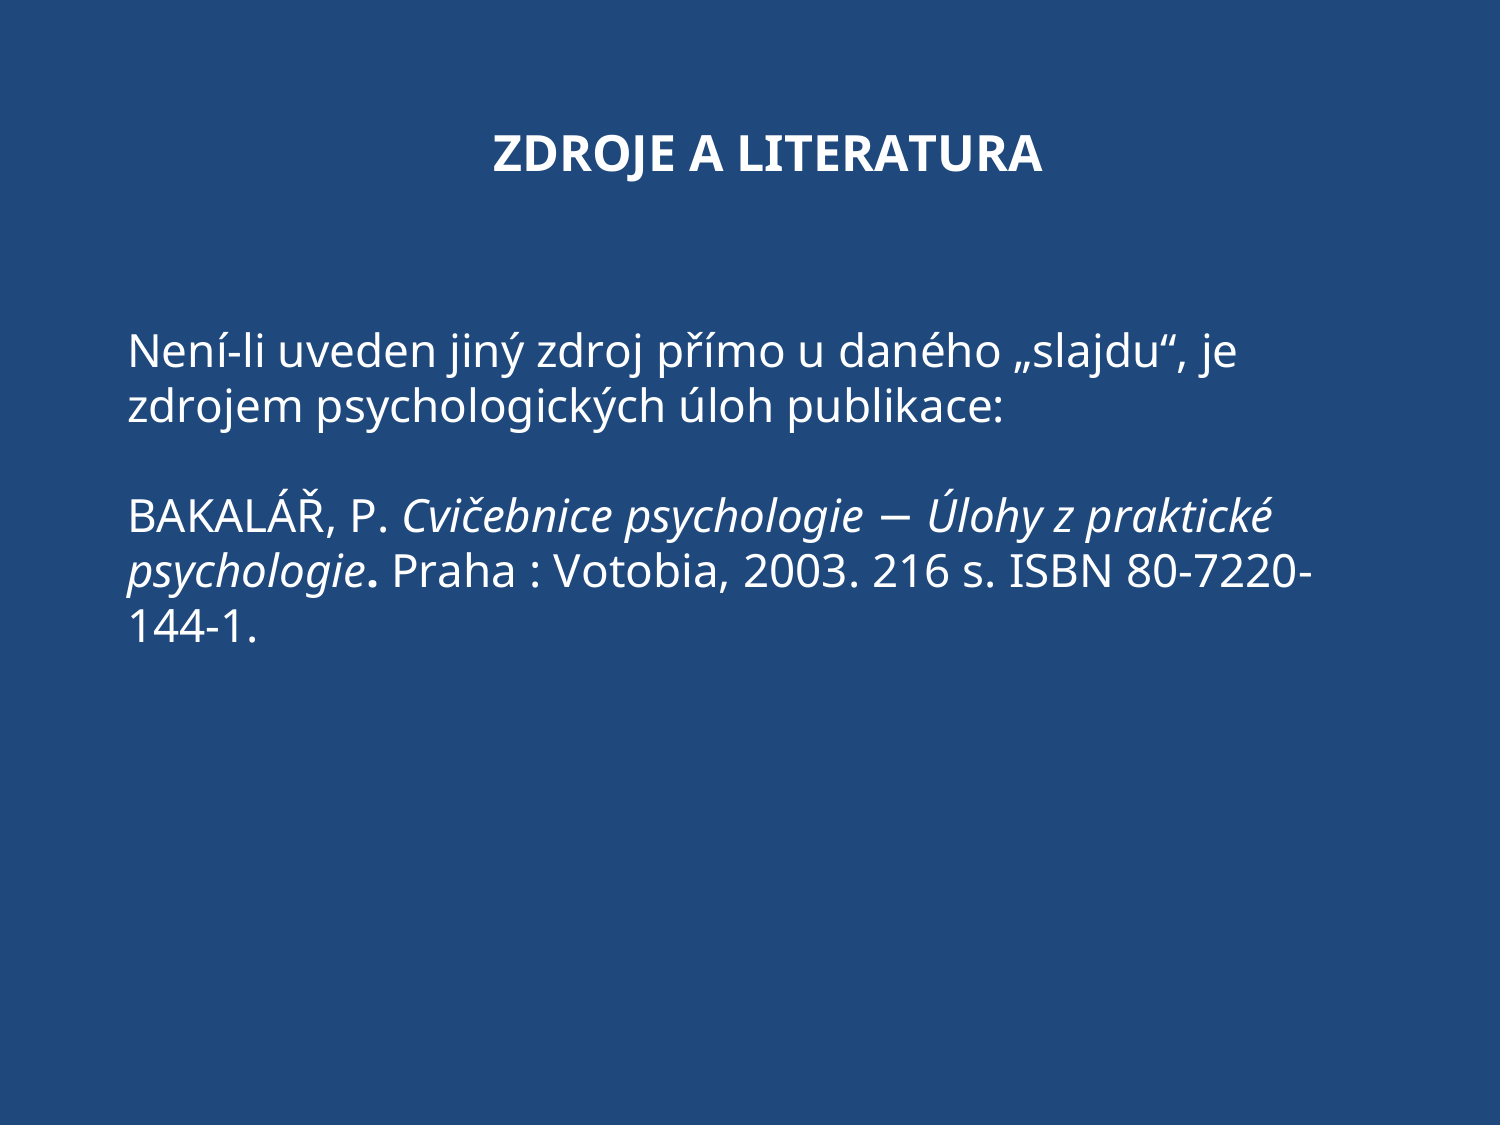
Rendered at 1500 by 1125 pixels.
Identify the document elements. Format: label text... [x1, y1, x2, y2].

title Není-li uveden jiný zdroj přímo u daného „slajdu“, je zdrojem psychologických úloh publikace: BAKALÁŘ, P. Cvičebnice psychologie − Úlohy z praktické psychologie. Praha : Votobia, 2003. 216 s. ISBN 80-7220-144-1. [112, 314, 1388, 660]
text_box ZDROJE A LITERATURA [478, 113, 1059, 189]
